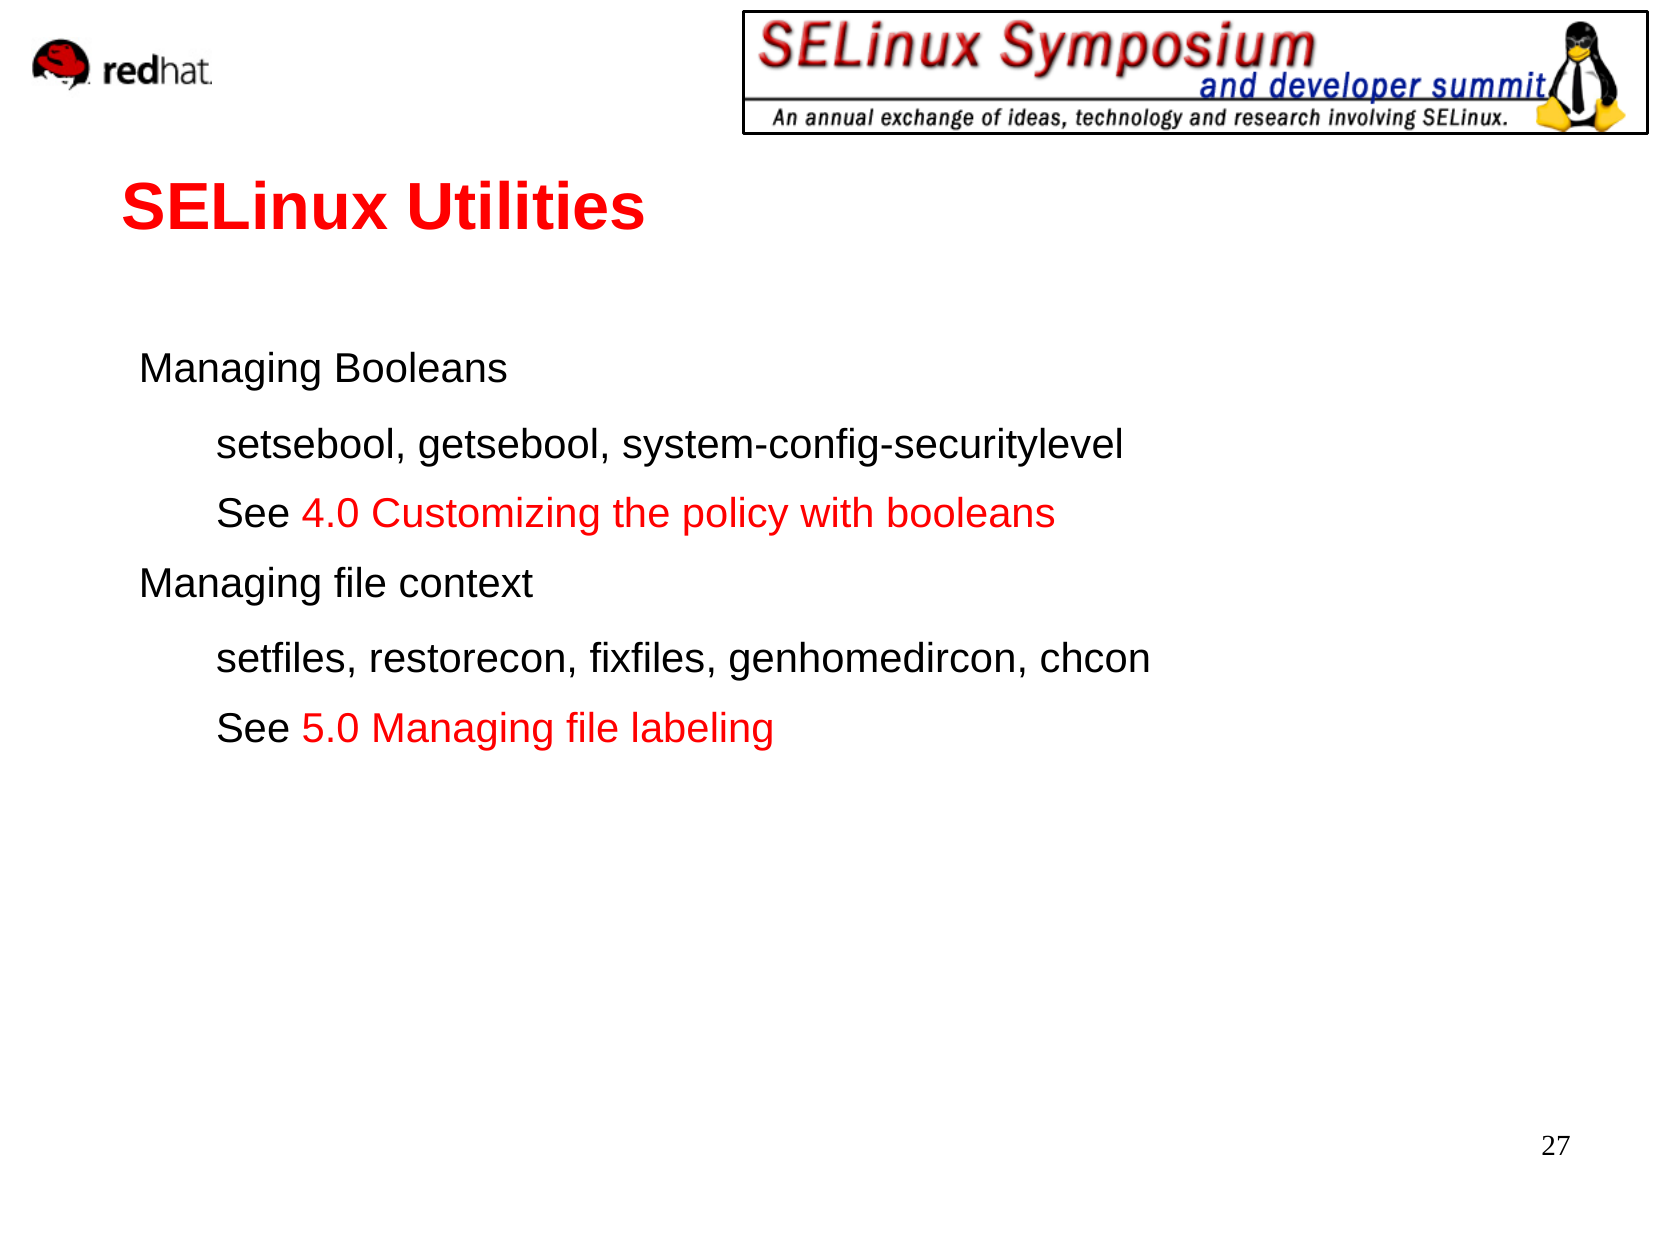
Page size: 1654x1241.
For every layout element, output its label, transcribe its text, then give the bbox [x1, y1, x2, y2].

picture [31, 37, 212, 98]
picture [745, 13, 1646, 132]
title SELinux Utilities [121, 102, 1534, 310]
list Managing Booleans setsebool, getsebool, system-config-securitylevel See 4.0 Customizing the policy with booleans Managing file context setfiles, restorecon, fixfiles, genhomedircon, chcon See 5.0 Managing file labeling [121, 344, 1534, 1126]
